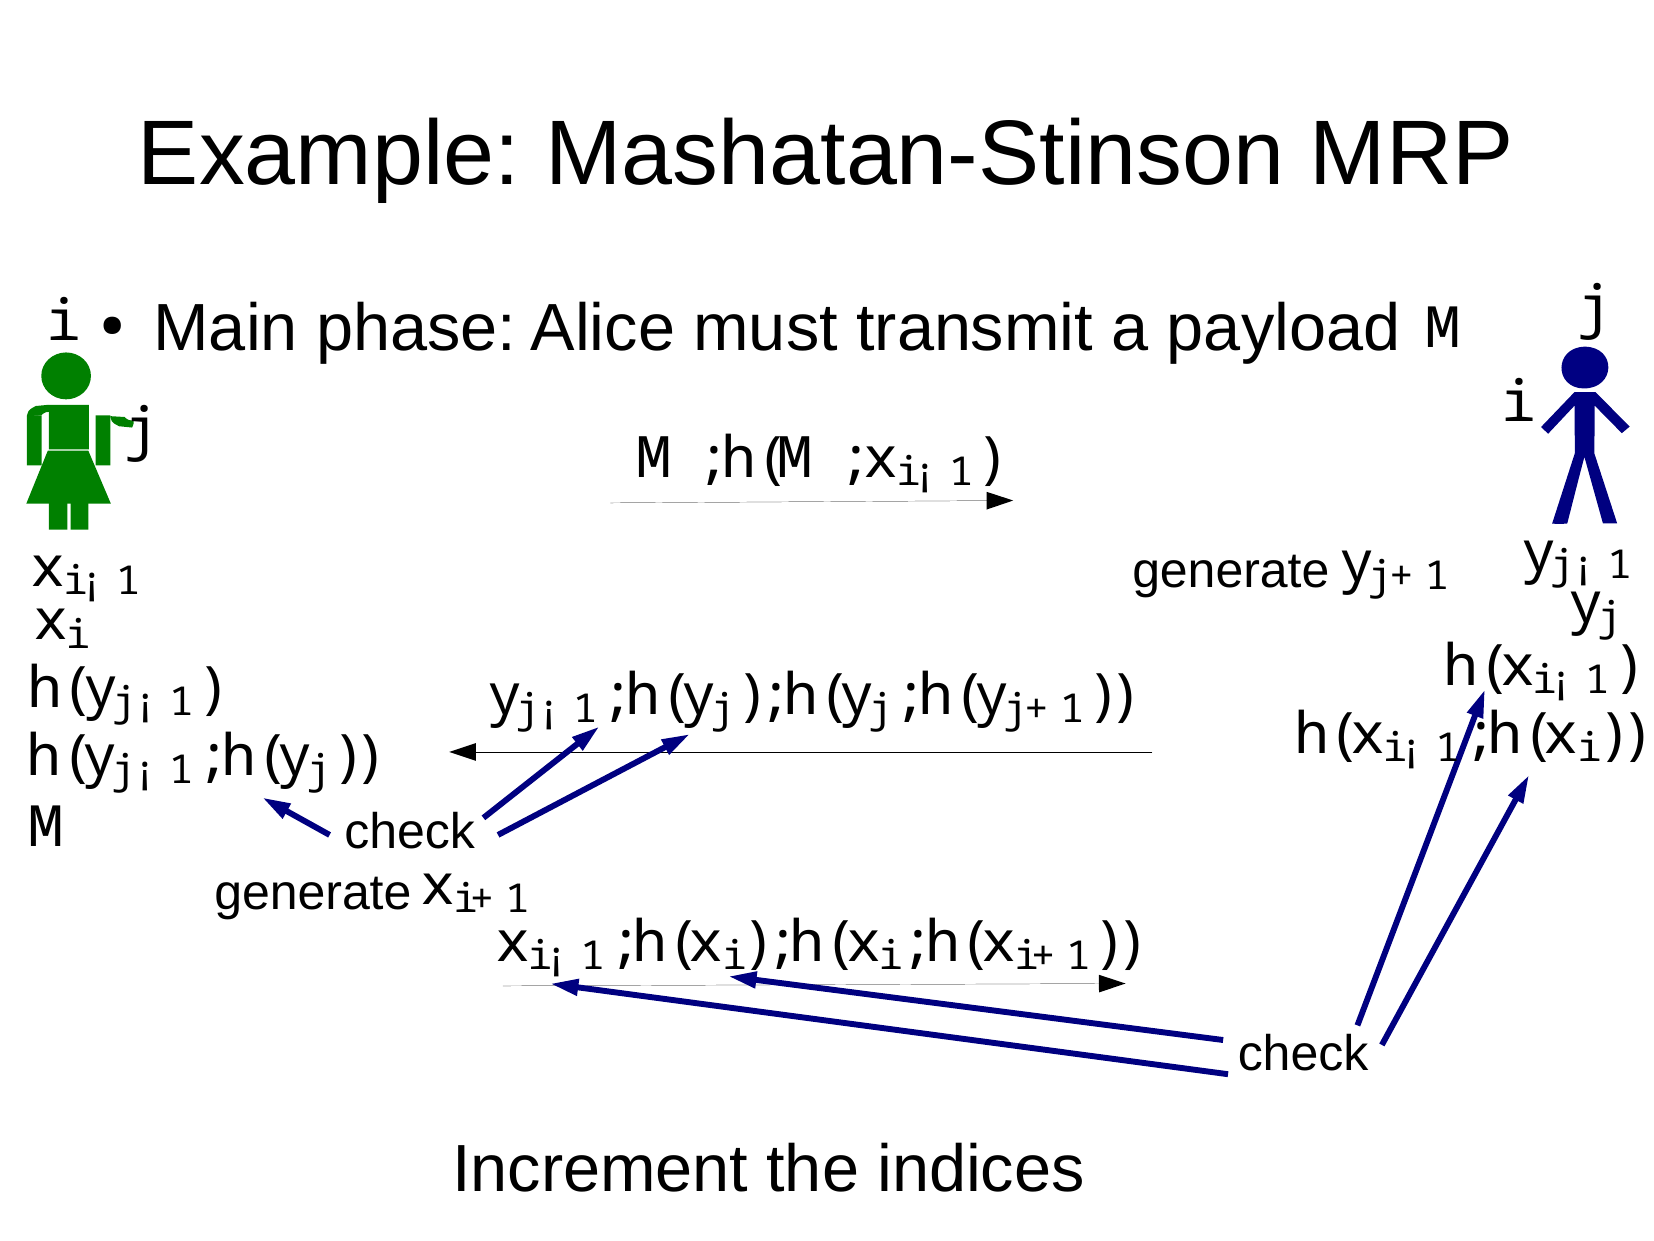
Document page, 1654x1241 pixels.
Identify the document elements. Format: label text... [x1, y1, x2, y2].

picture [114, 405, 162, 468]
text_box check [329, 795, 525, 867]
text_box [1541, 392, 1630, 524]
text_box generate [199, 856, 427, 928]
text_box check [1223, 1018, 1419, 1089]
title Example: Mashatan-Stinson MRP [82, 56, 1571, 250]
picture [1290, 539, 1647, 774]
picture [42, 297, 83, 349]
picture [22, 658, 379, 796]
picture [1329, 549, 1453, 601]
picture [24, 802, 101, 854]
picture [416, 872, 1146, 981]
picture [477, 665, 1137, 734]
picture [1420, 304, 1497, 356]
picture [28, 608, 94, 654]
list Main phase: Alice must transmit a payload [82, 290, 1571, 416]
text_box [1561, 346, 1609, 389]
picture [1497, 378, 1539, 430]
text_box [41, 352, 91, 400]
text_box Increment the indices [434, 1120, 1224, 1217]
picture [1567, 283, 1615, 346]
picture [632, 428, 1006, 498]
text_box generate [1117, 534, 1345, 606]
text_box [26, 404, 114, 530]
picture [26, 554, 144, 606]
